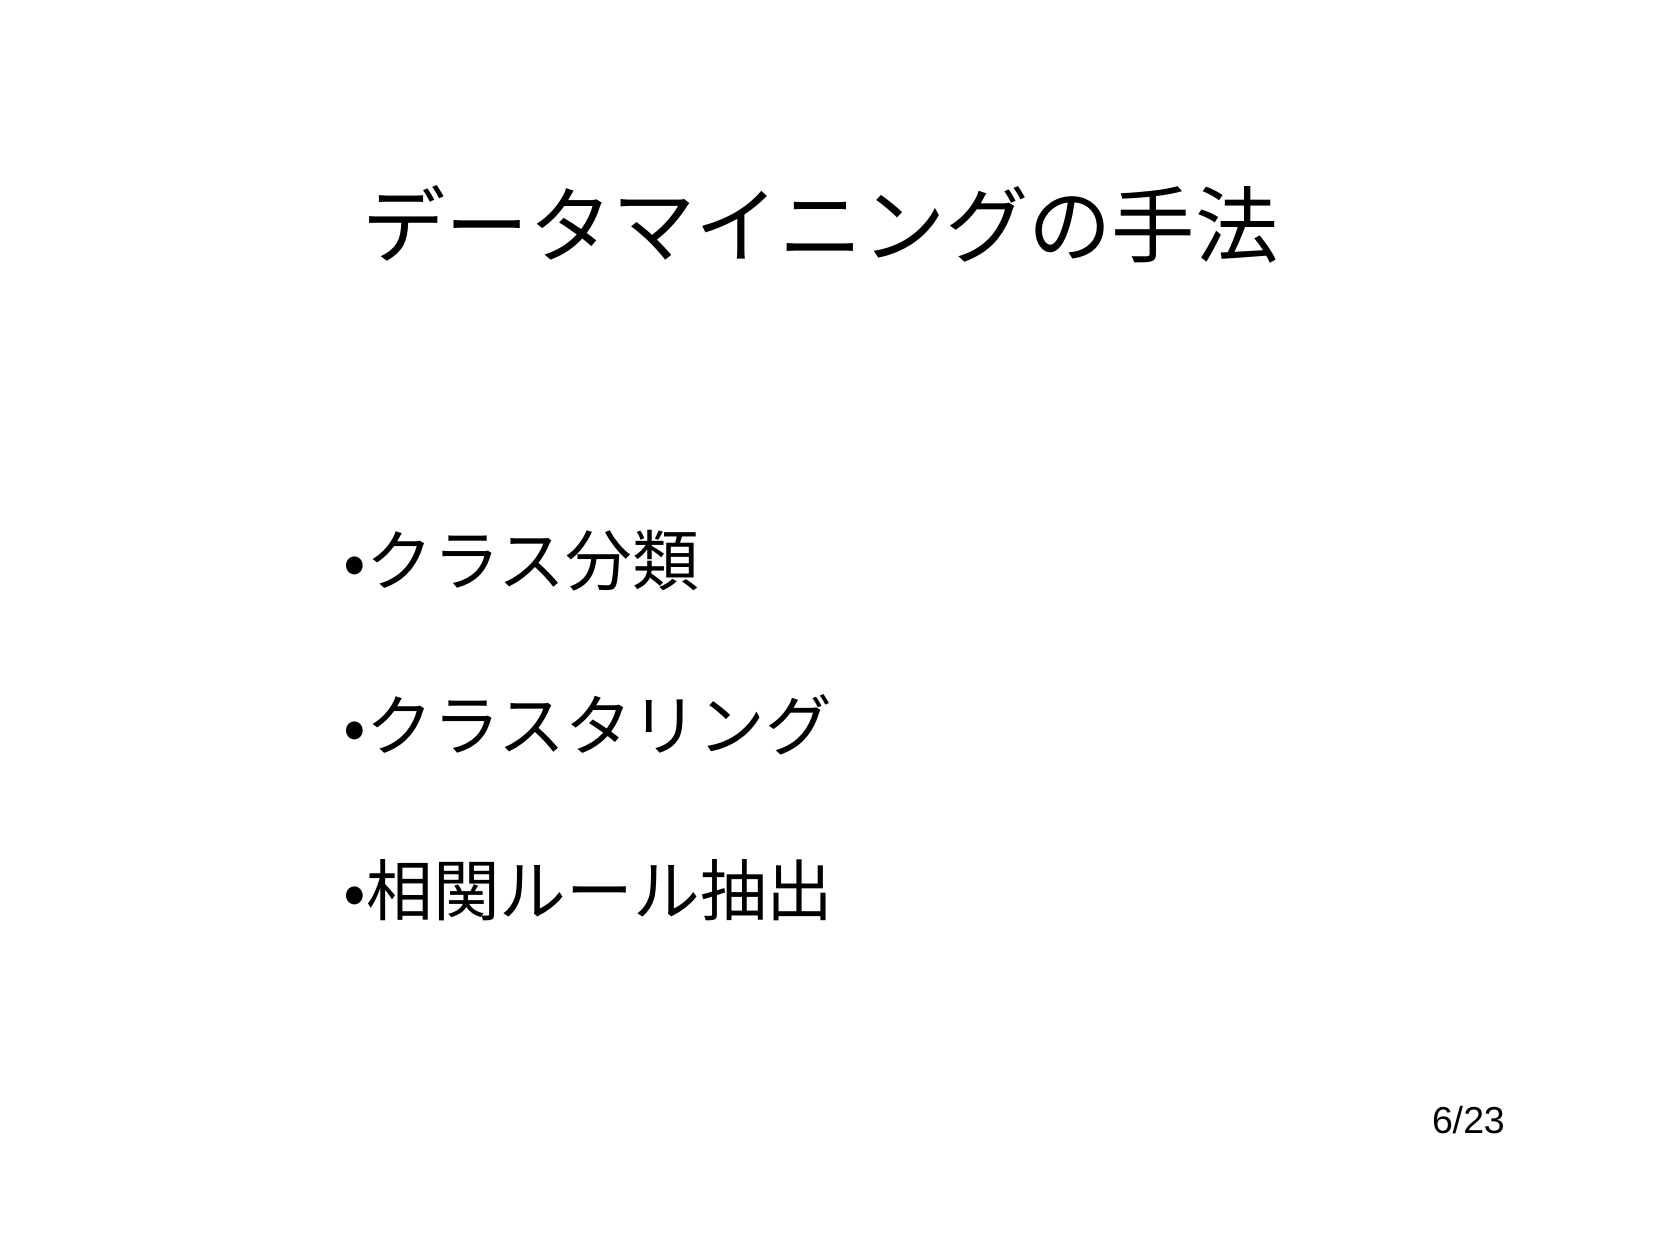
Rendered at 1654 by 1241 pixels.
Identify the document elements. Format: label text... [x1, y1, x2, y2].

text_box 6/23 [1417, 1092, 1536, 1150]
subtitle データマイニングの手法 •クラス分類 •クラスタリング •相関ルール抽出 [76, 62, 1565, 1123]
